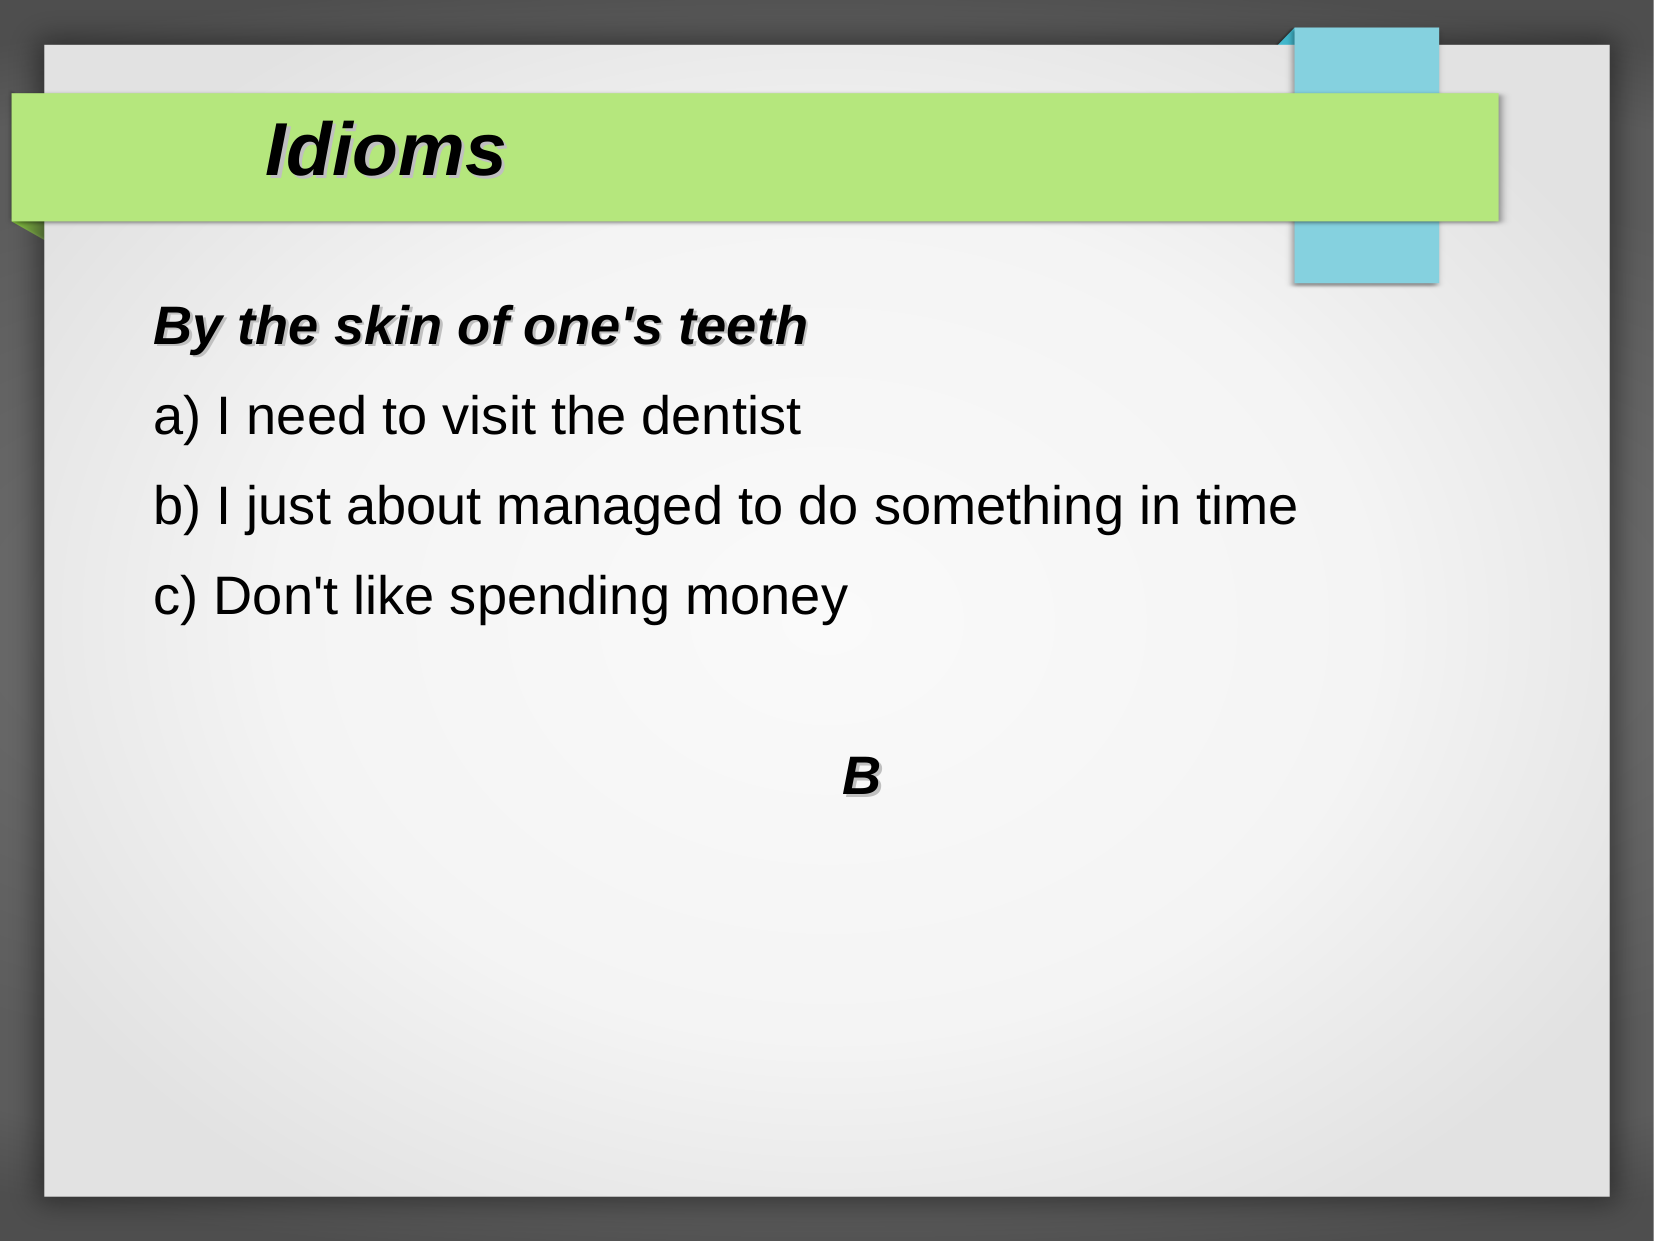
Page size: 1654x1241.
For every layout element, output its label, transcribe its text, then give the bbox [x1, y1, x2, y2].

list By the skin of one's teeth a) I need to visit the dentist b) I just about managed to do something in time c) Don't like spending money B [82, 295, 1571, 1015]
picture [0, 0, 1654, 1241]
title Idioms [265, 47, 1595, 252]
